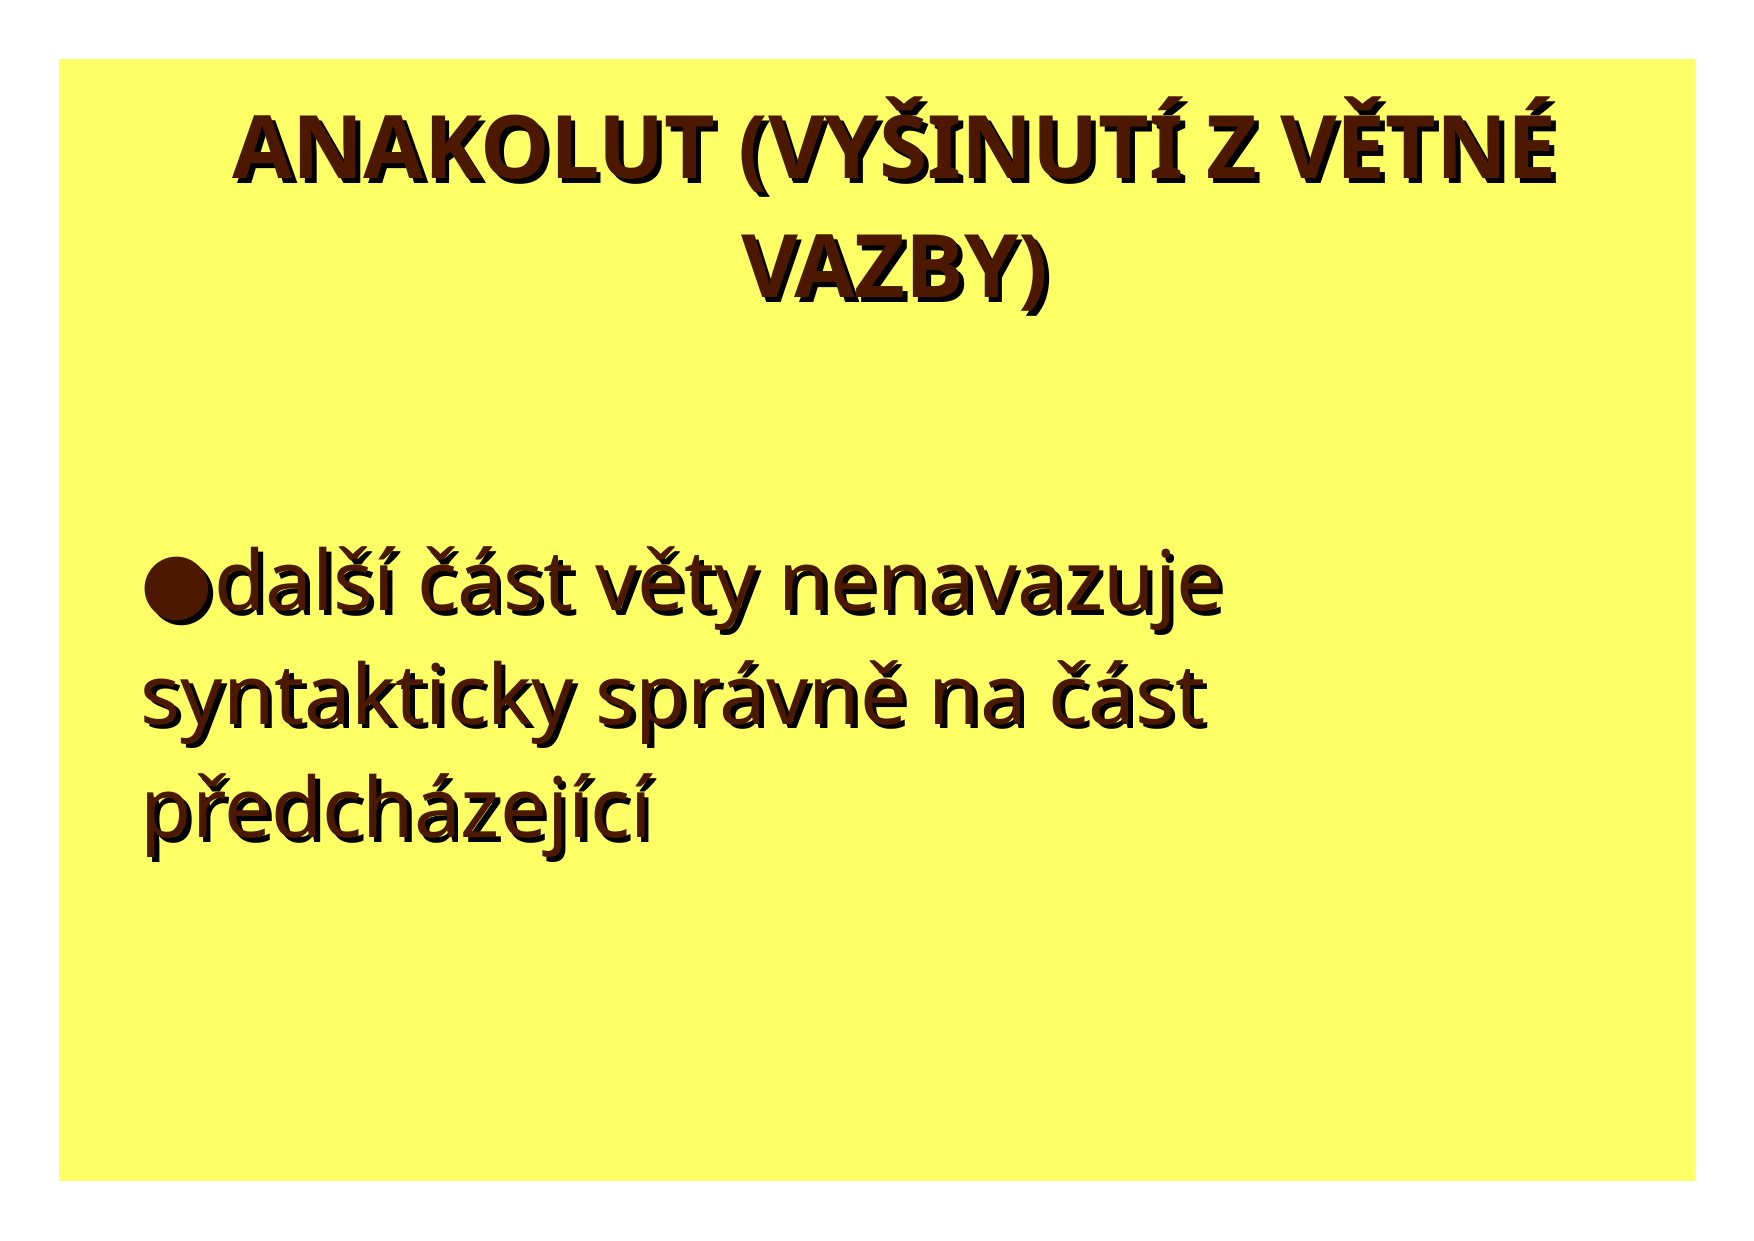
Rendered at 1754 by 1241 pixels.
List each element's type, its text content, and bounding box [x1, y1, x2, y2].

subtitle ● další část věty nenavazuje syntakticky správně na část předcházející [140, 328, 1614, 1055]
title ANAKOLUT (VYŠINUTÍ Z VĚTNÉ VAZBY) [76, 118, 1713, 291]
